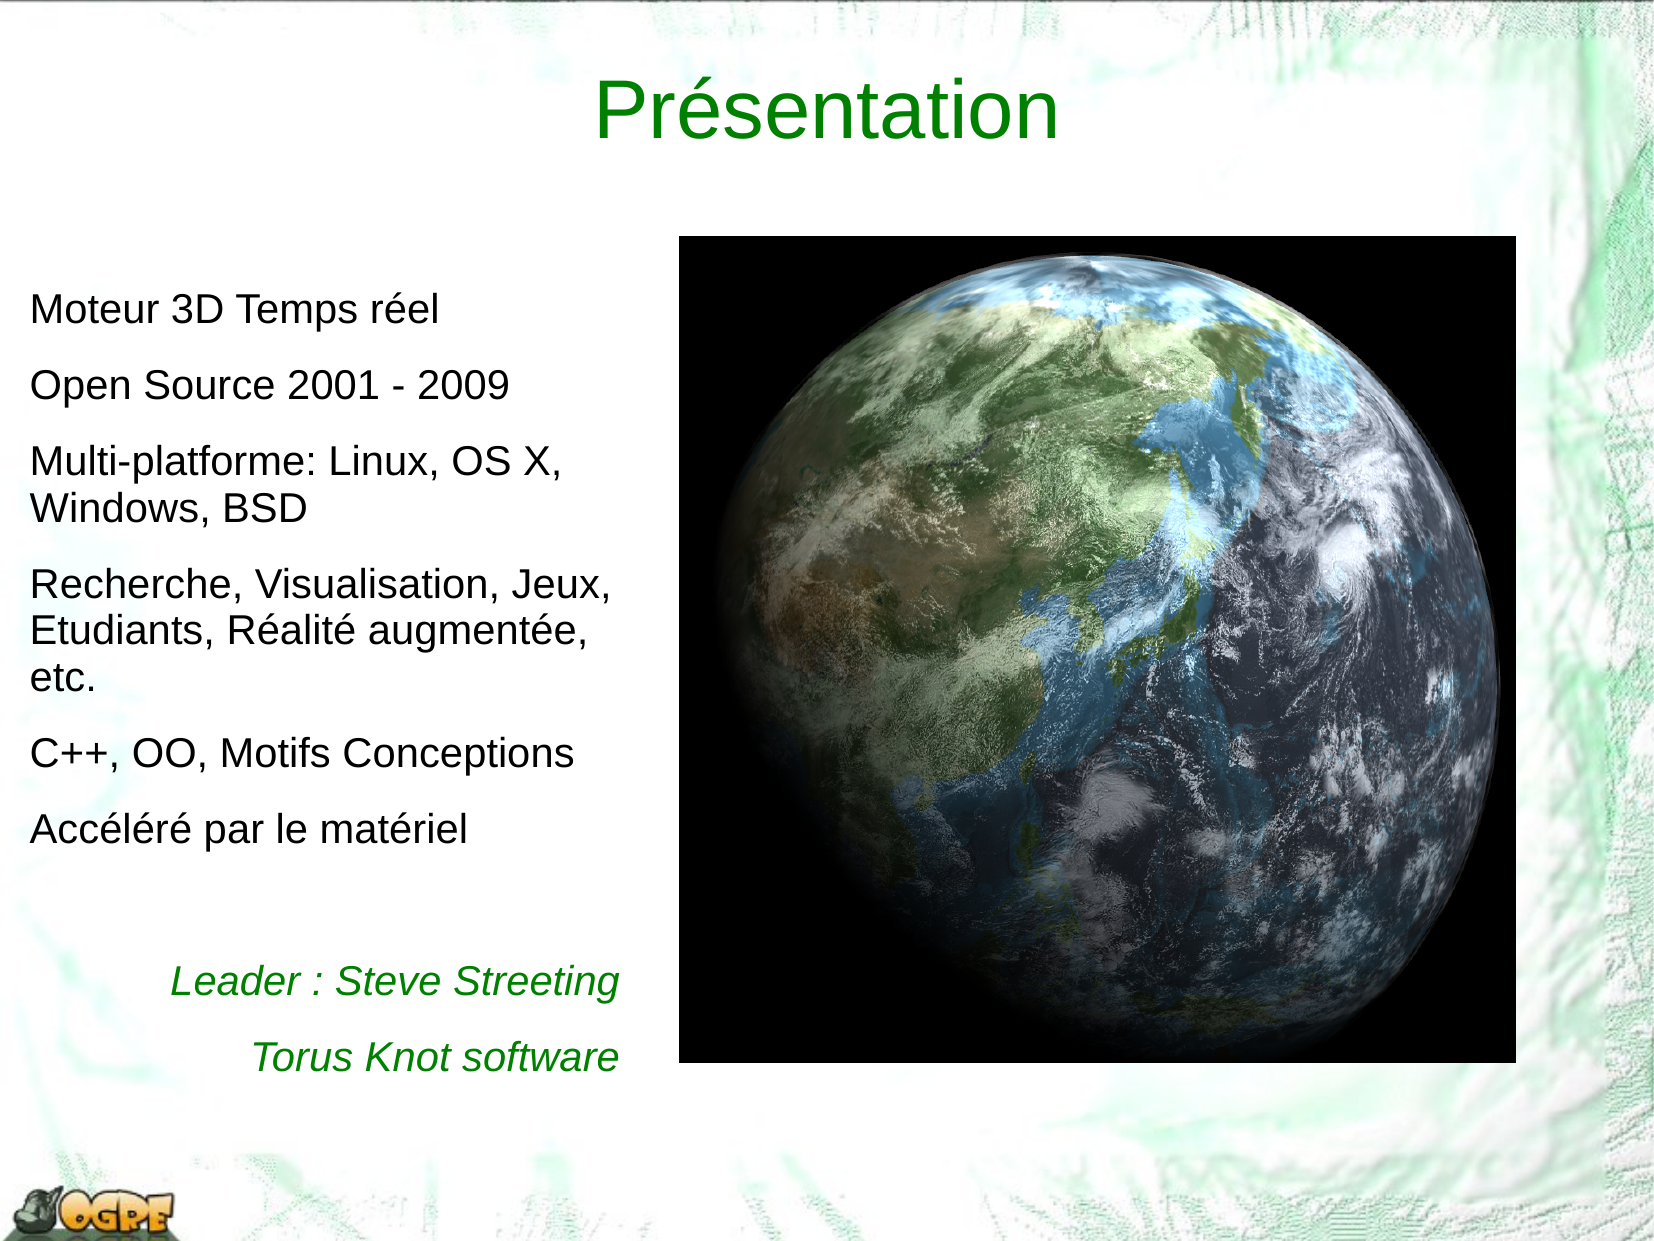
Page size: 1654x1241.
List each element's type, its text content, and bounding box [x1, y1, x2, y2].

list Moteur 3D Temps réel Open Source 2001 - 2009 Multi-platforme: Linux, OS X, Windows, BSD Recherche, Visualisation, Jeux, Etudiants, Réalité augmentée, etc. C++, OO, Motifs Conceptions Accéléré par le matériel Leader : Steve Streeting Torus Knot software [29, 214, 621, 1182]
title Présentation [82, 0, 1571, 250]
picture [0, 0, 1654, 1241]
